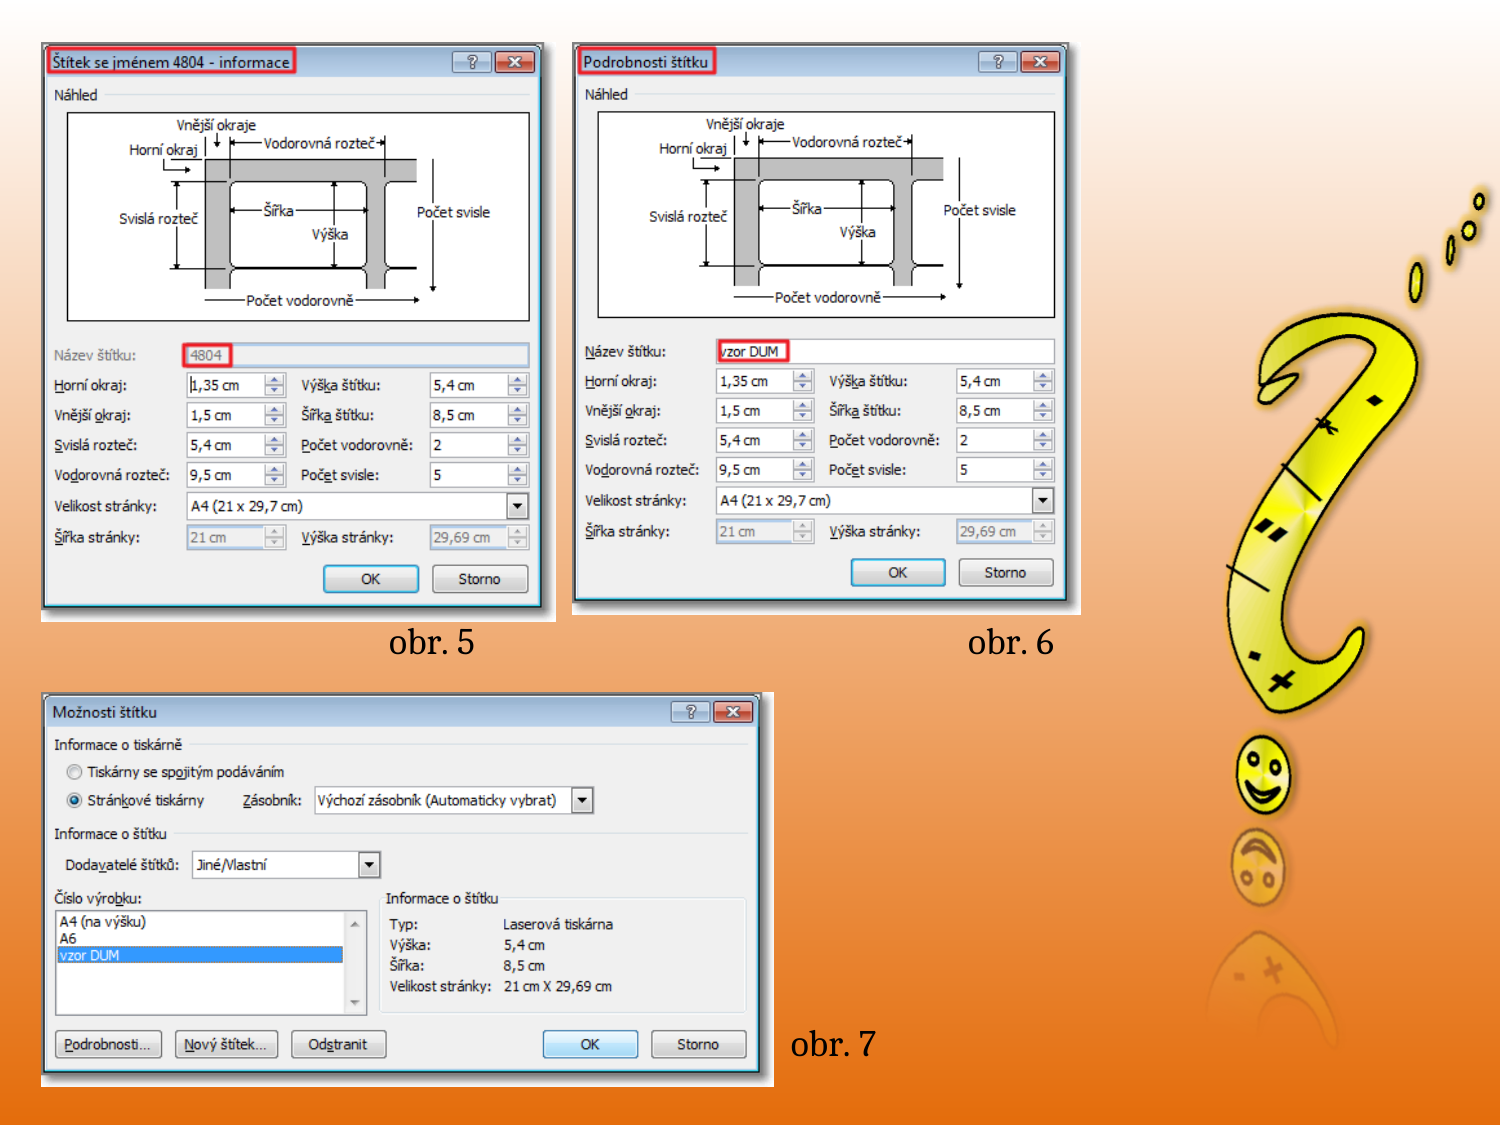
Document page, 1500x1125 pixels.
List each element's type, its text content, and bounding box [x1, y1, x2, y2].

text_box obr. 5 [374, 622, 491, 670]
picture [572, 42, 1081, 615]
text_box obr. 7 [776, 1011, 892, 1072]
picture [1171, 160, 1500, 1125]
picture [41, 692, 774, 1087]
text_box obr. 6 [953, 609, 1069, 670]
picture [41, 42, 556, 622]
